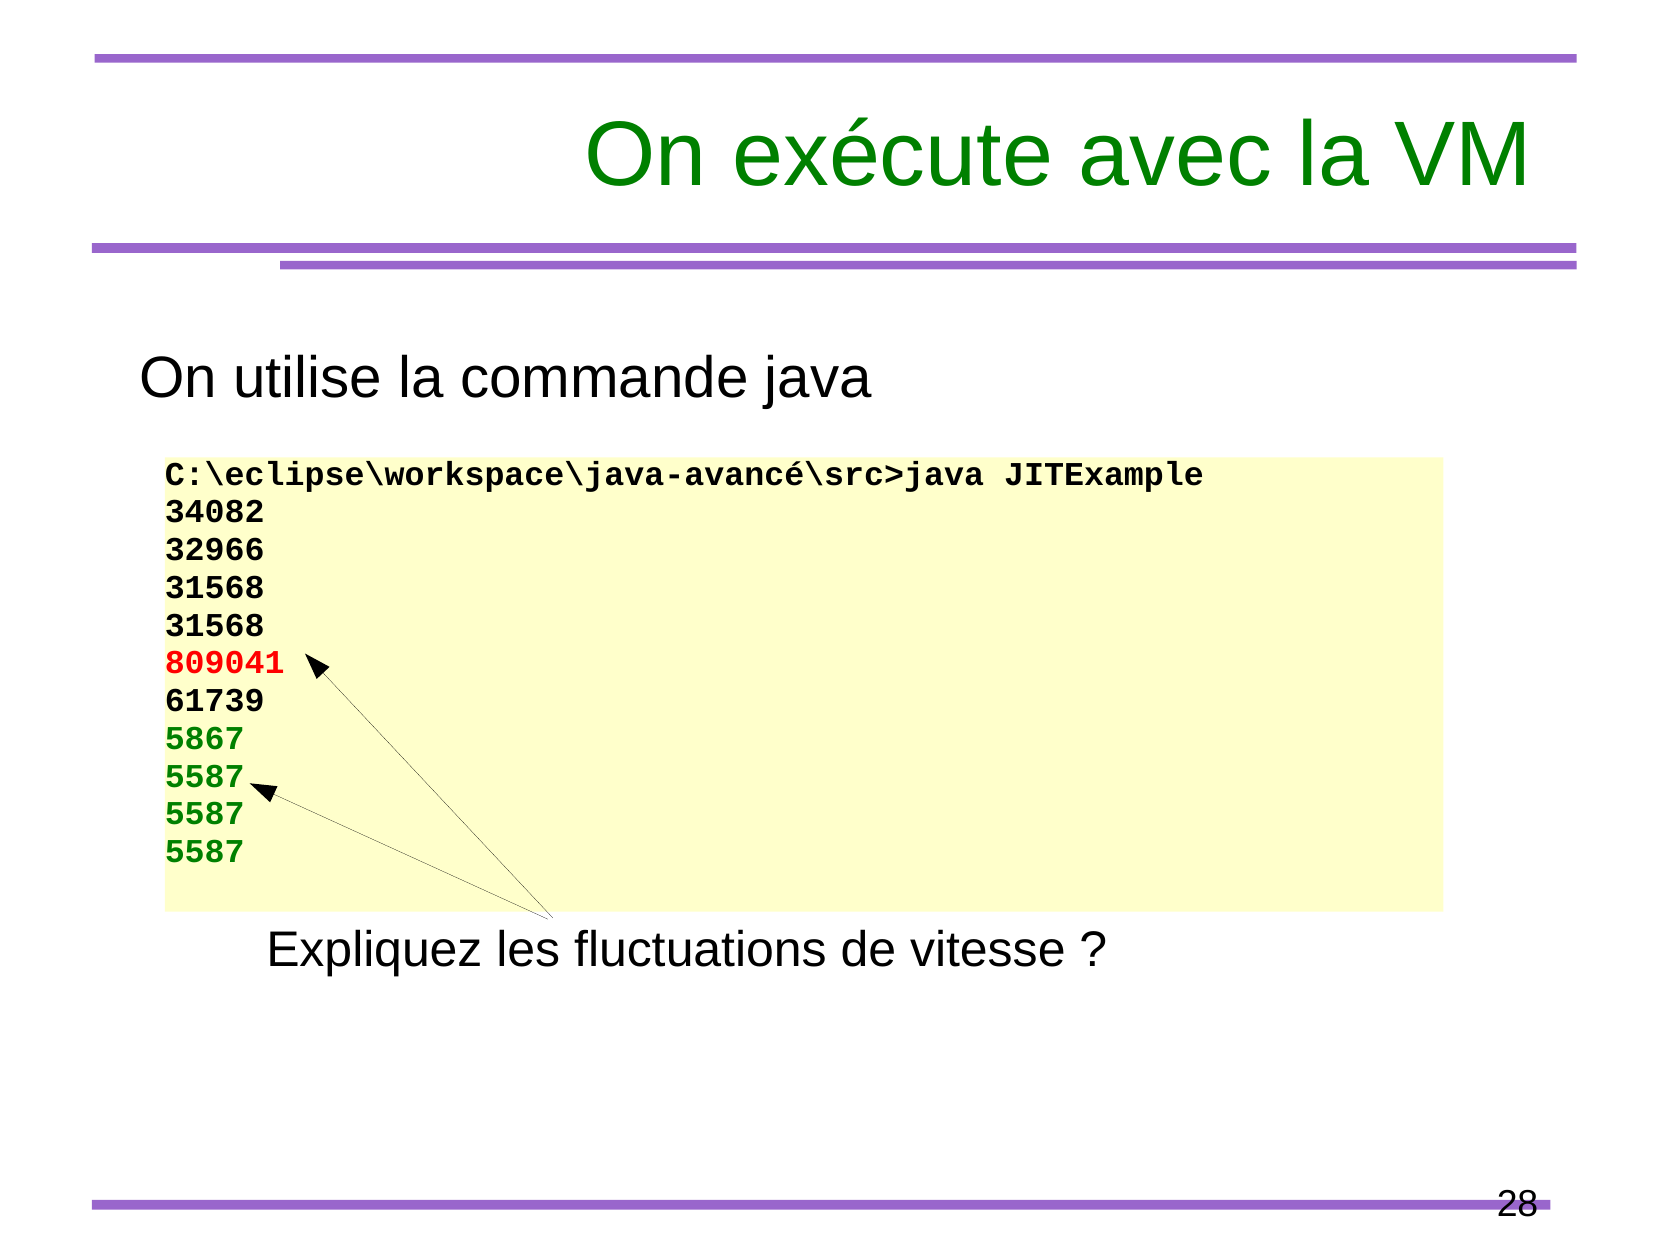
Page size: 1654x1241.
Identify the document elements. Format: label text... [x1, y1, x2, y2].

text_box C:\eclipse\workspace\java-avancé\src>java JITExample 34082 32966 31568 31568 809041 61739 5867 5587 5587 5587 [164, 457, 1444, 912]
text_box Expliquez les fluctuations de vitesse ? [266, 920, 1108, 996]
list On utilise la commande java [121, 344, 1534, 433]
title On exécute avec la VM [121, 49, 1534, 257]
